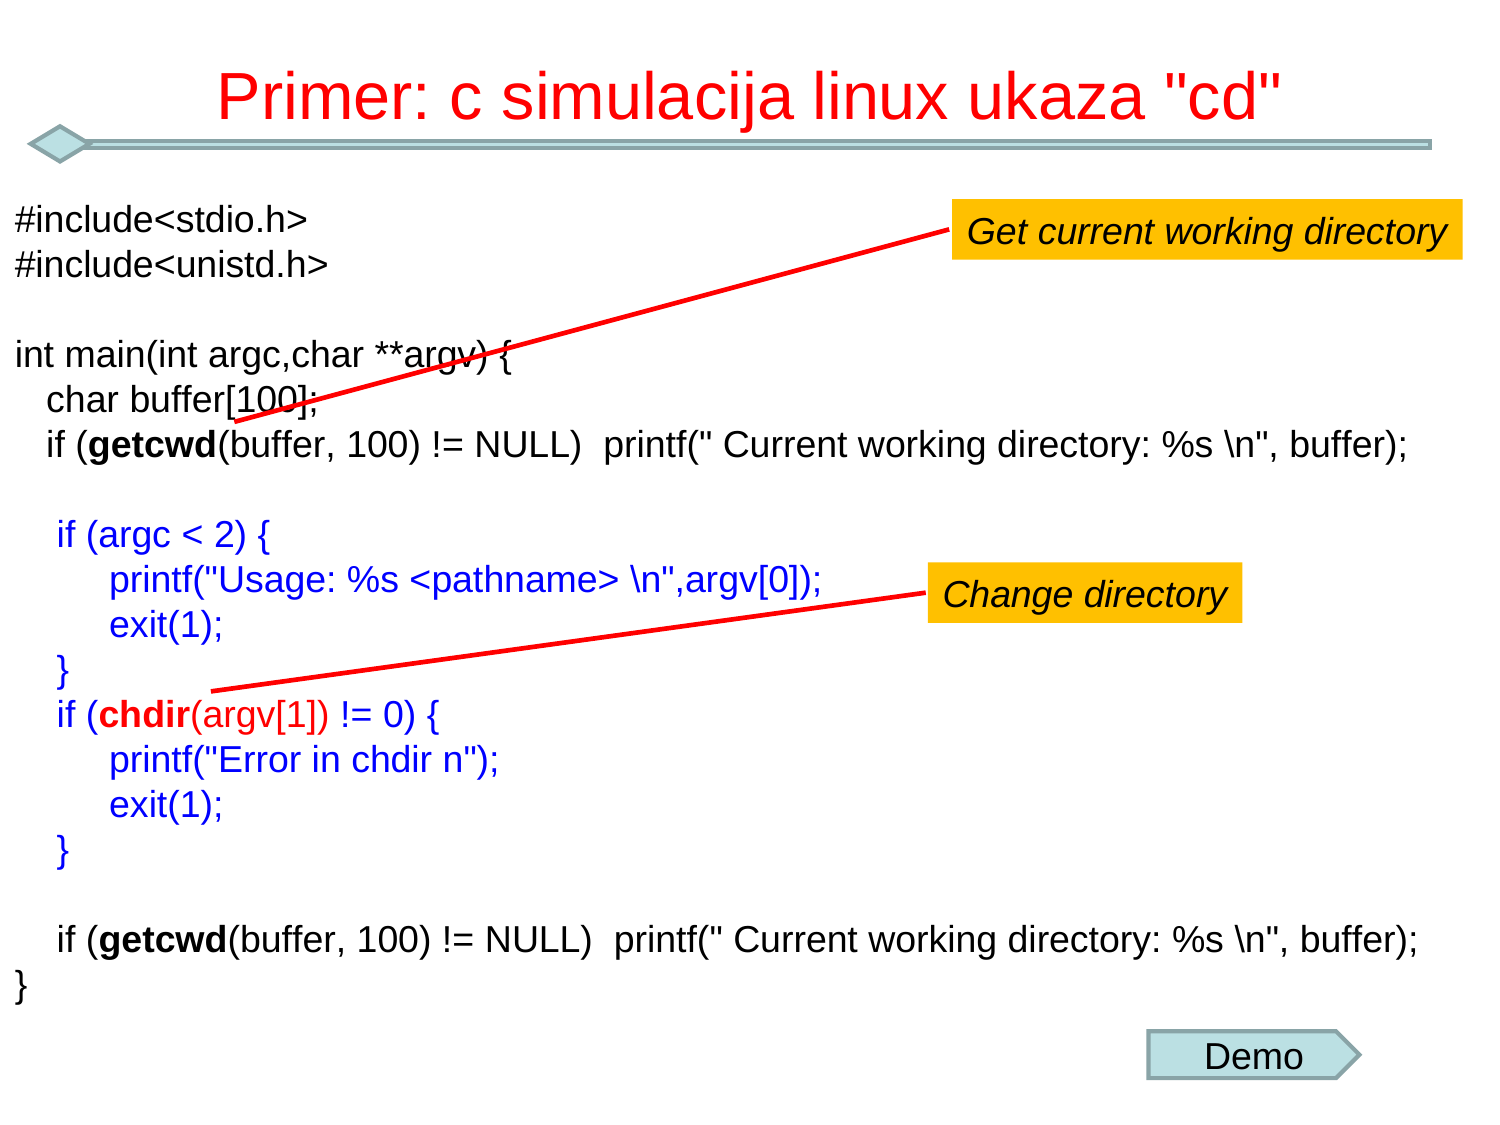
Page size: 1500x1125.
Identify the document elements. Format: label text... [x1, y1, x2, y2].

text_box #include<stdio.h> #include<unistd.h> int main(int argc,char **argv) { char buffer[100]; if (getcwd(buffer, 100) != NULL) printf(" Current working directory: %s \n", buffer); if (argc < 2) { printf("Usage: %s <pathname> \n",argv[0]); exit(1); } if (chdir(argv[1]) != 0) { printf("Error in chdir n"); exit(1); } if (getcwd(buffer, 100) != NULL) printf(" Current working directory: %s \n", buffer); } [0, 187, 1465, 1013]
text_box Get current working directory [952, 199, 1463, 260]
title Primer: c simulacija linux ukaza "cd" [75, 45, 1426, 141]
text_box Change directory [927, 562, 1243, 623]
text_box Demo [1148, 1031, 1360, 1079]
